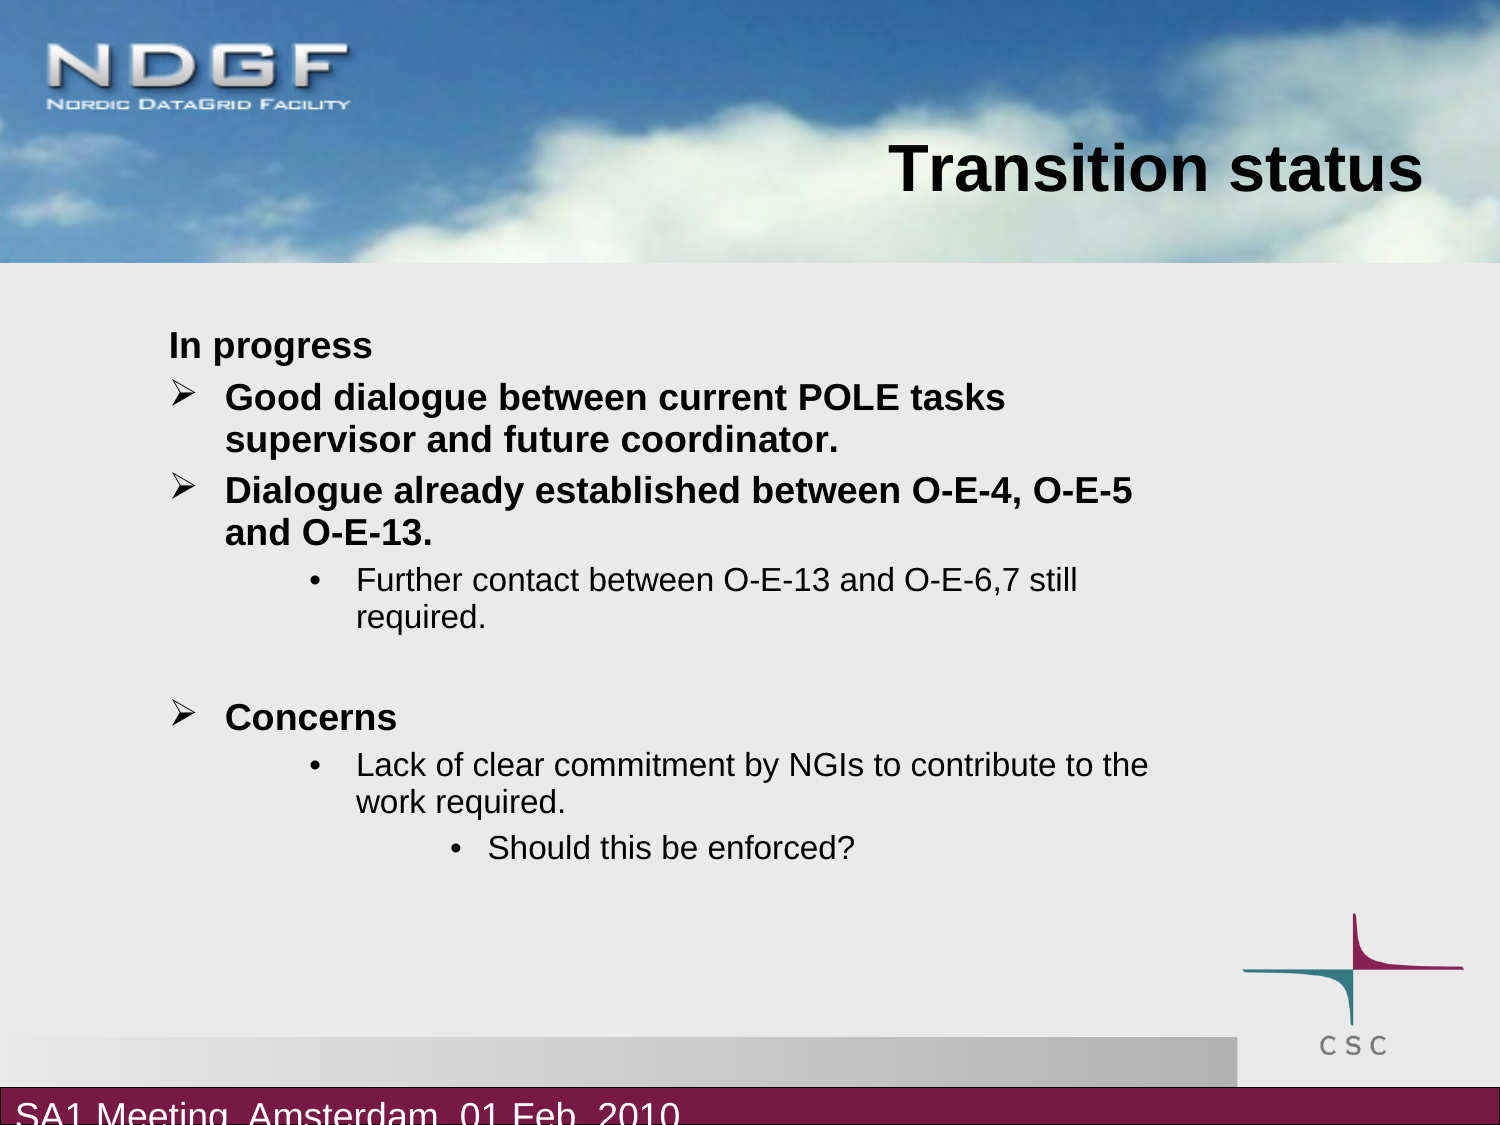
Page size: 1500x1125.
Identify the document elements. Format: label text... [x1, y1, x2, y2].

picture [1242, 913, 1464, 1055]
list In progress Good dialogue between current POLE tasks supervisor and future coordinator. Dialogue already established between O-E-4, O-E-5 and O-E-13. Further contact between O-E-13 and O-E-6,7 still required. Concerns Lack of clear commitment by NGIs to contribute to the work required. Should this be enforced? [112, 324, 1200, 948]
title Transition status [150, 82, 1426, 256]
picture [0, 0, 1500, 263]
